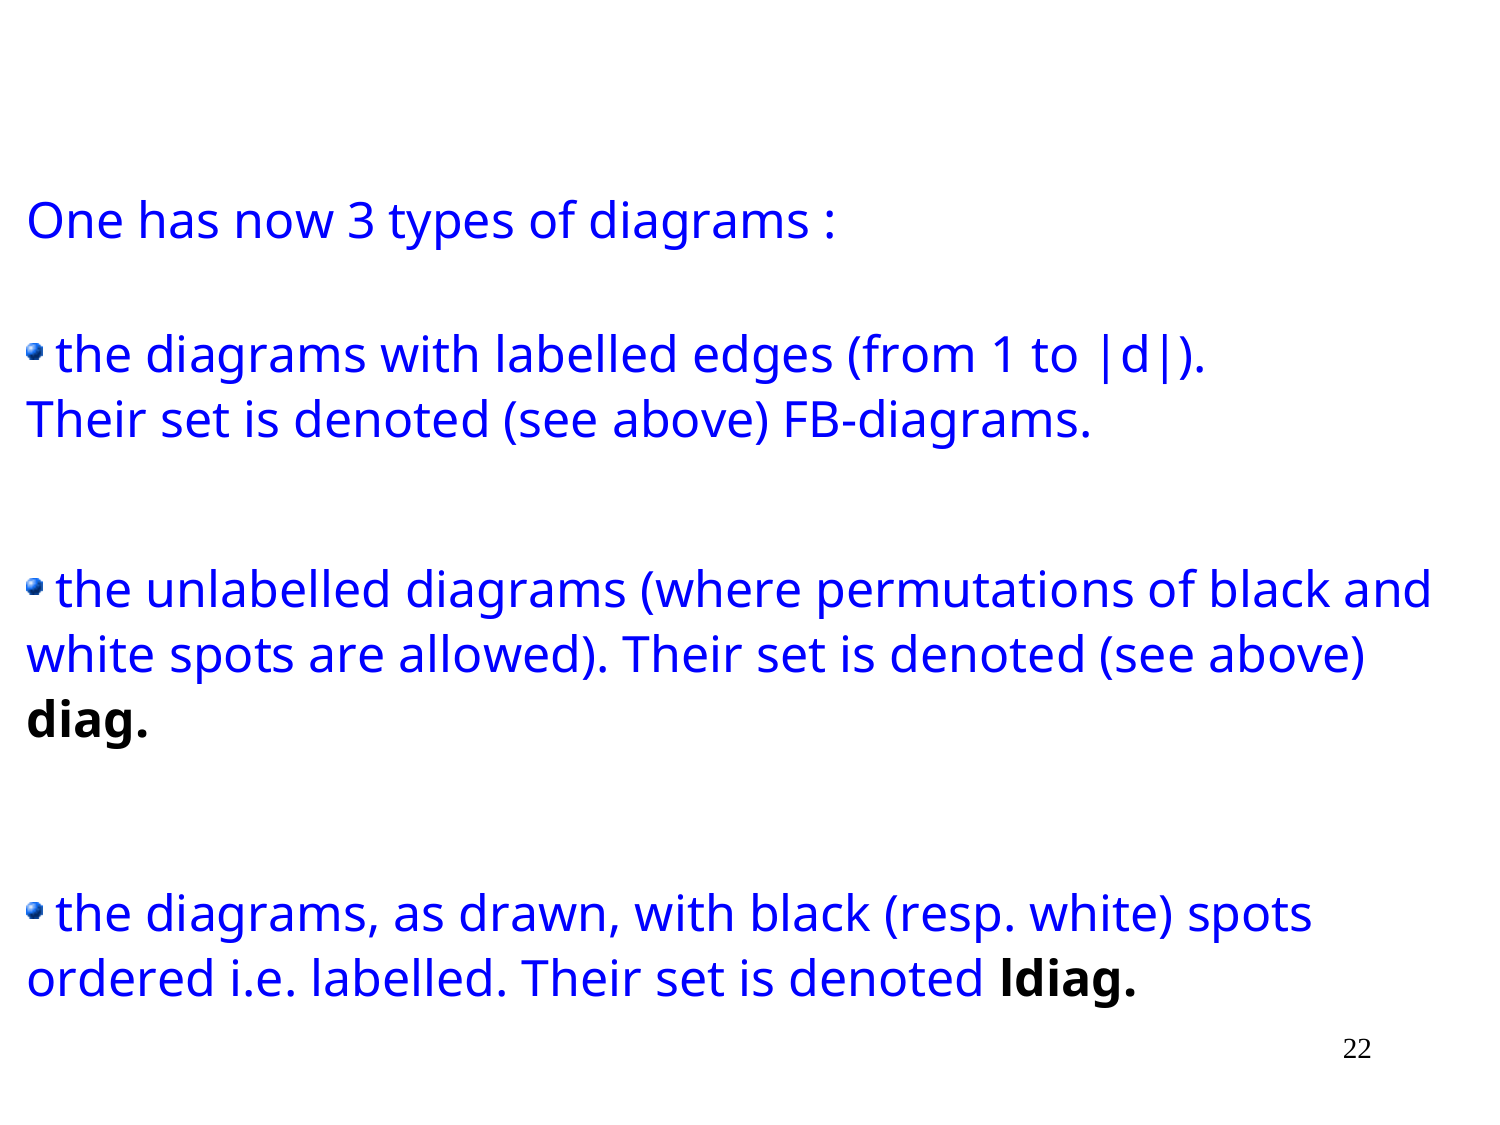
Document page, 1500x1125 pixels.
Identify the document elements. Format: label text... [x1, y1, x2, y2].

text_box One has now 3 types of diagrams : the diagrams with labelled edges (from 1 to |d|). Their set is denoted (see above) FB-diagrams. the unlabelled diagrams (where permutations of black and white spots are allowed). Their set is denoted (see above) diag. the diagrams, as drawn, with black (resp. white) spots ordered i.e. labelled. Their set is denoted ldiag. [11, 177, 1500, 992]
